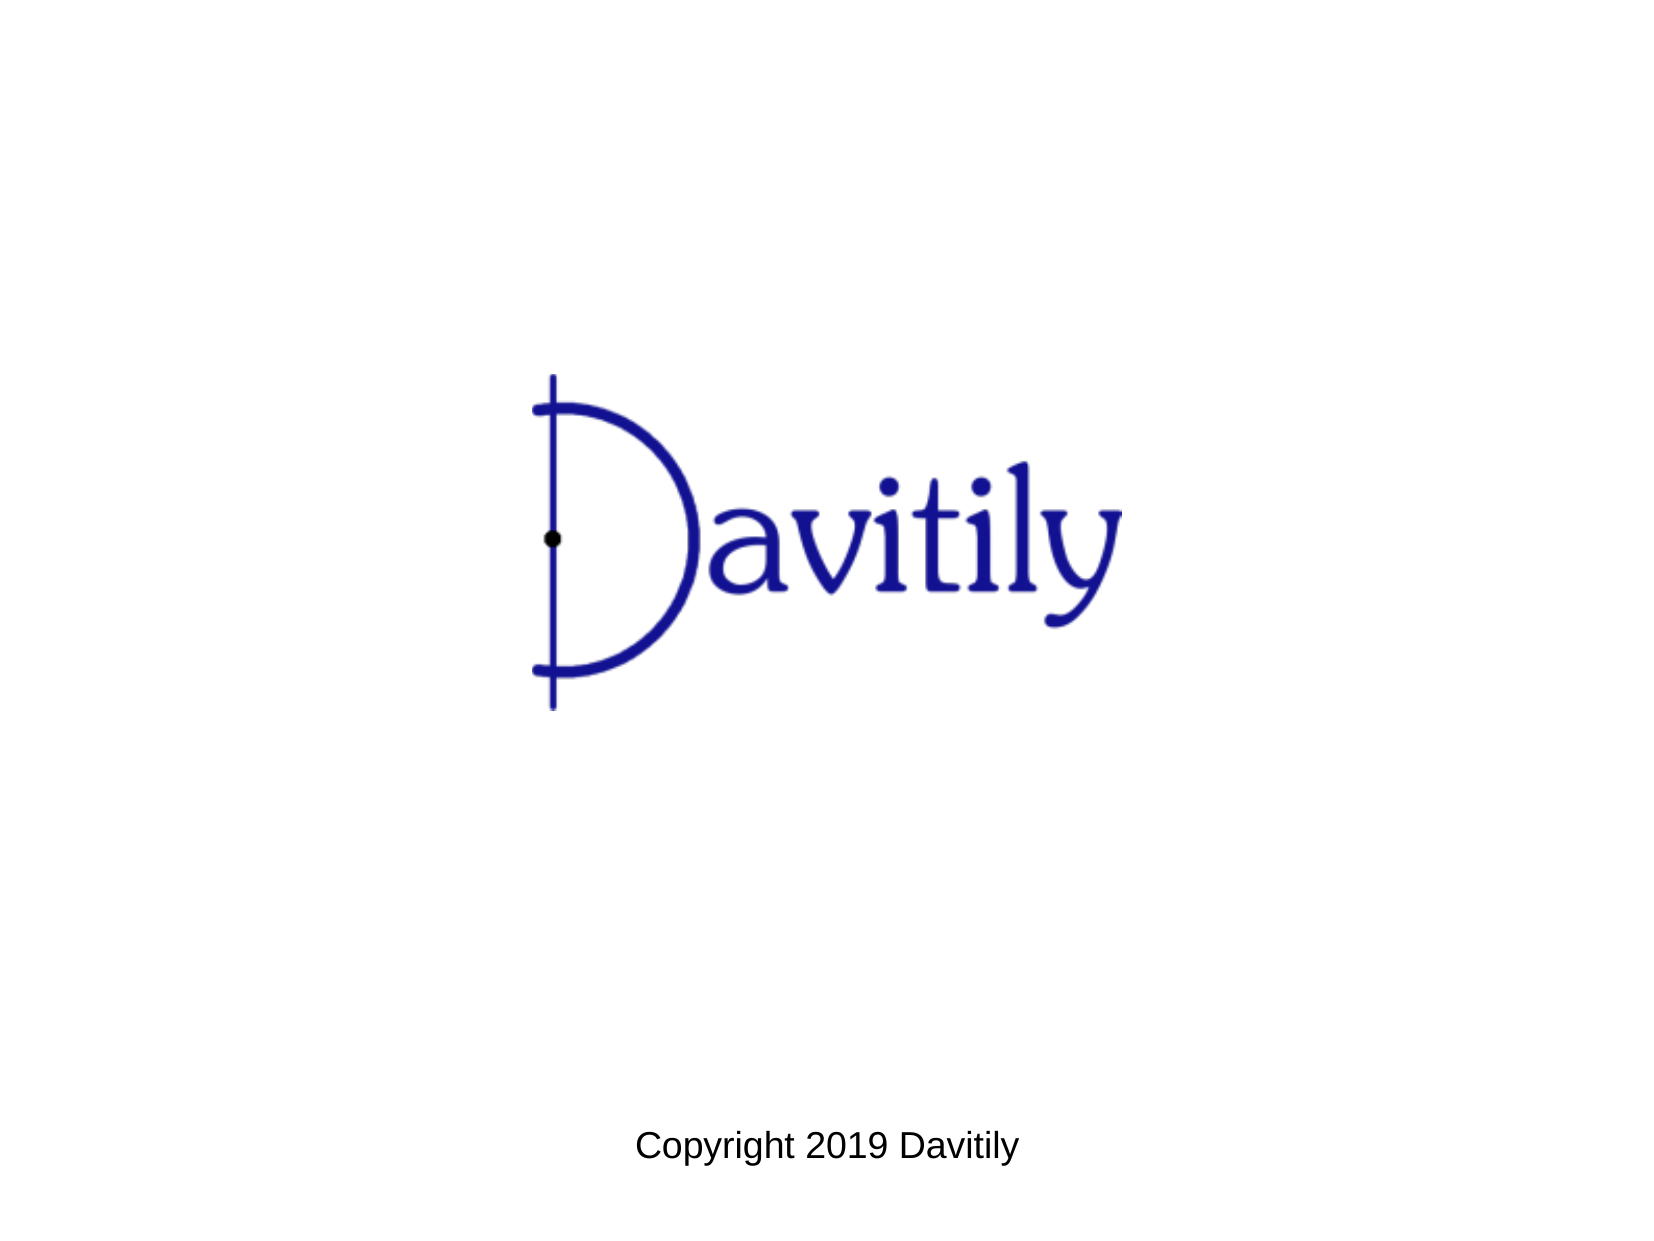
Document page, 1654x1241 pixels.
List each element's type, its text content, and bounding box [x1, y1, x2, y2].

text_box Copyright 2019 Davitily [620, 1117, 1035, 1175]
picture [532, 374, 1122, 711]
